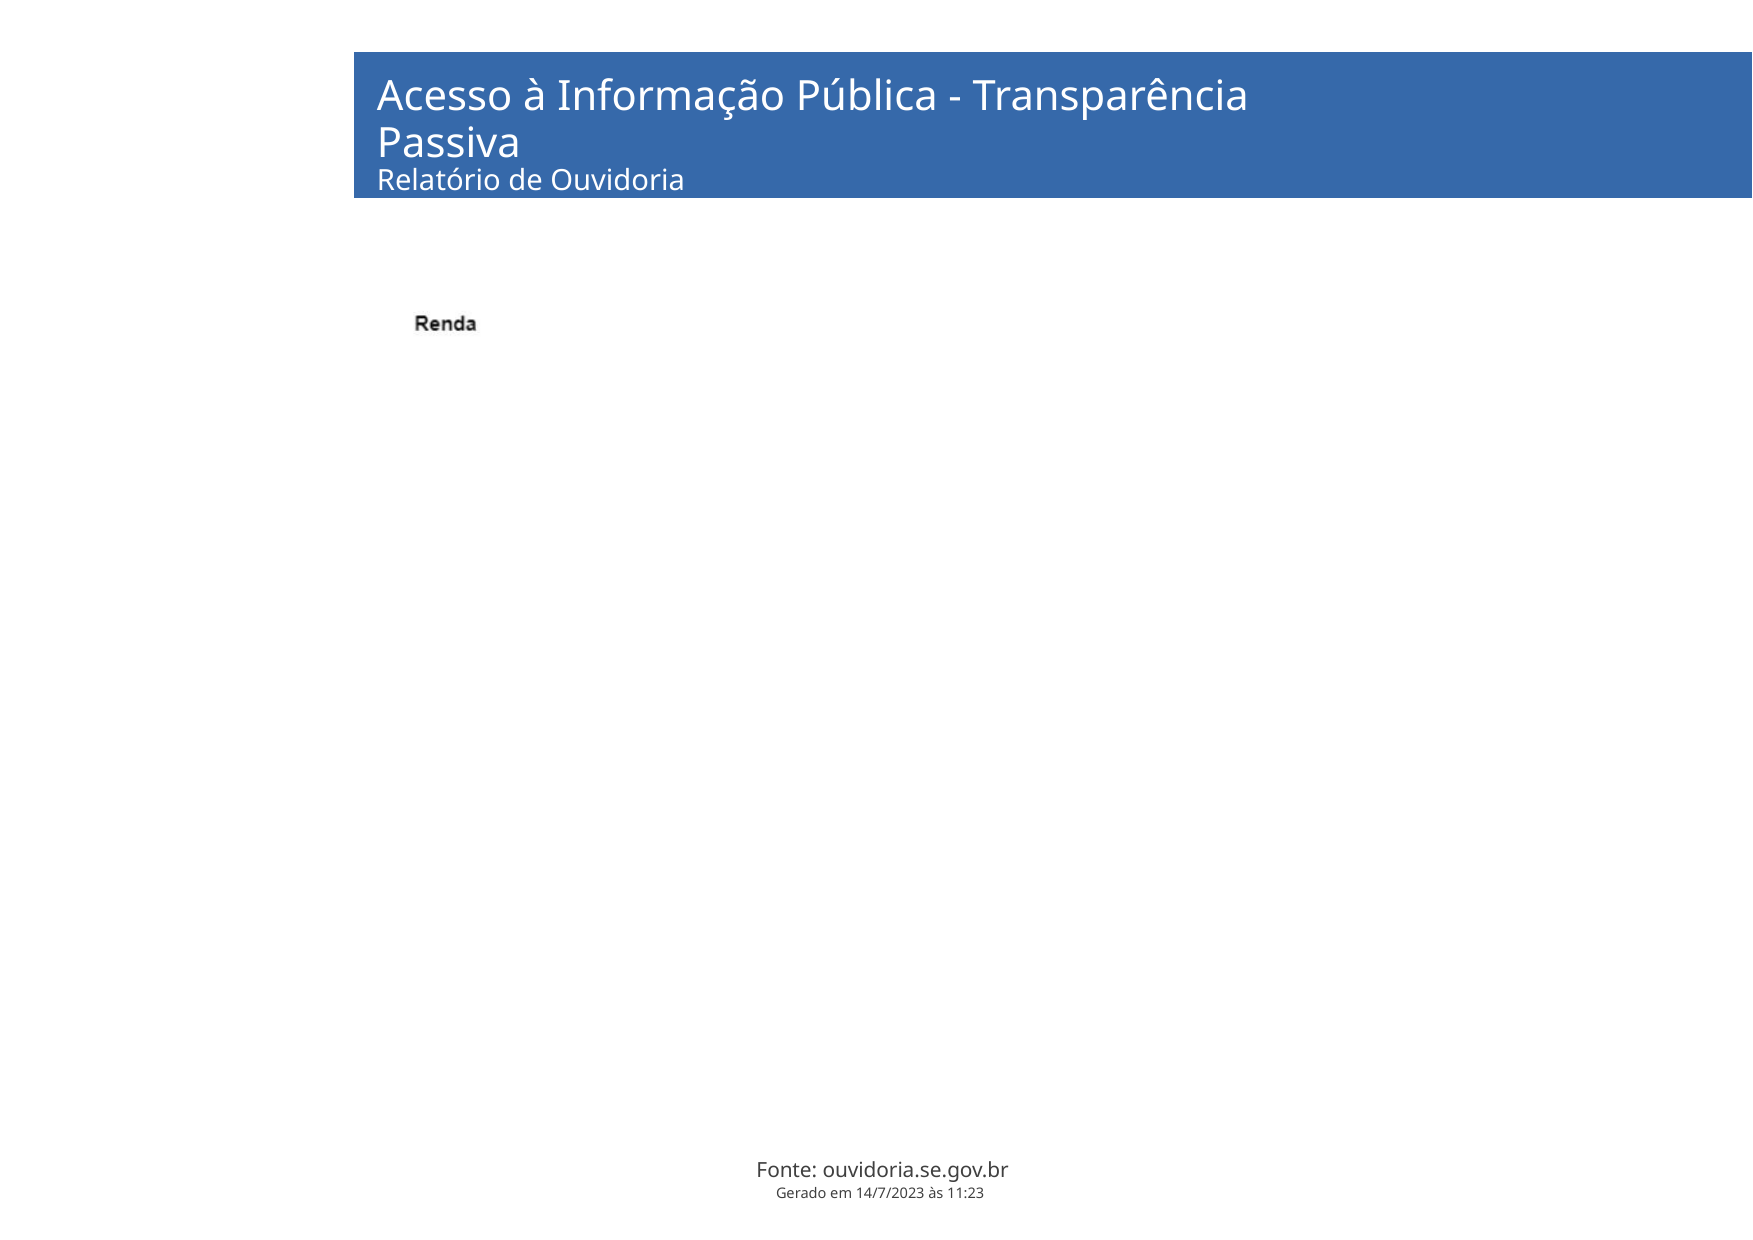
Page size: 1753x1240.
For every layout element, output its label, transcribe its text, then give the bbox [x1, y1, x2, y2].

text_box Acesso à Informação Pública - Transparência Passiva Relatório de Ouvidoria SETUR - Junho a Junho de 2023 [376, 72, 1403, 228]
text_box Fonte: ouvidoria.se.gov.br Gerado em 14/7/2023 às 11:23 [756, 1158, 1023, 1202]
text_box [155, 211, 1599, 1028]
text_box [354, 52, 1752, 198]
